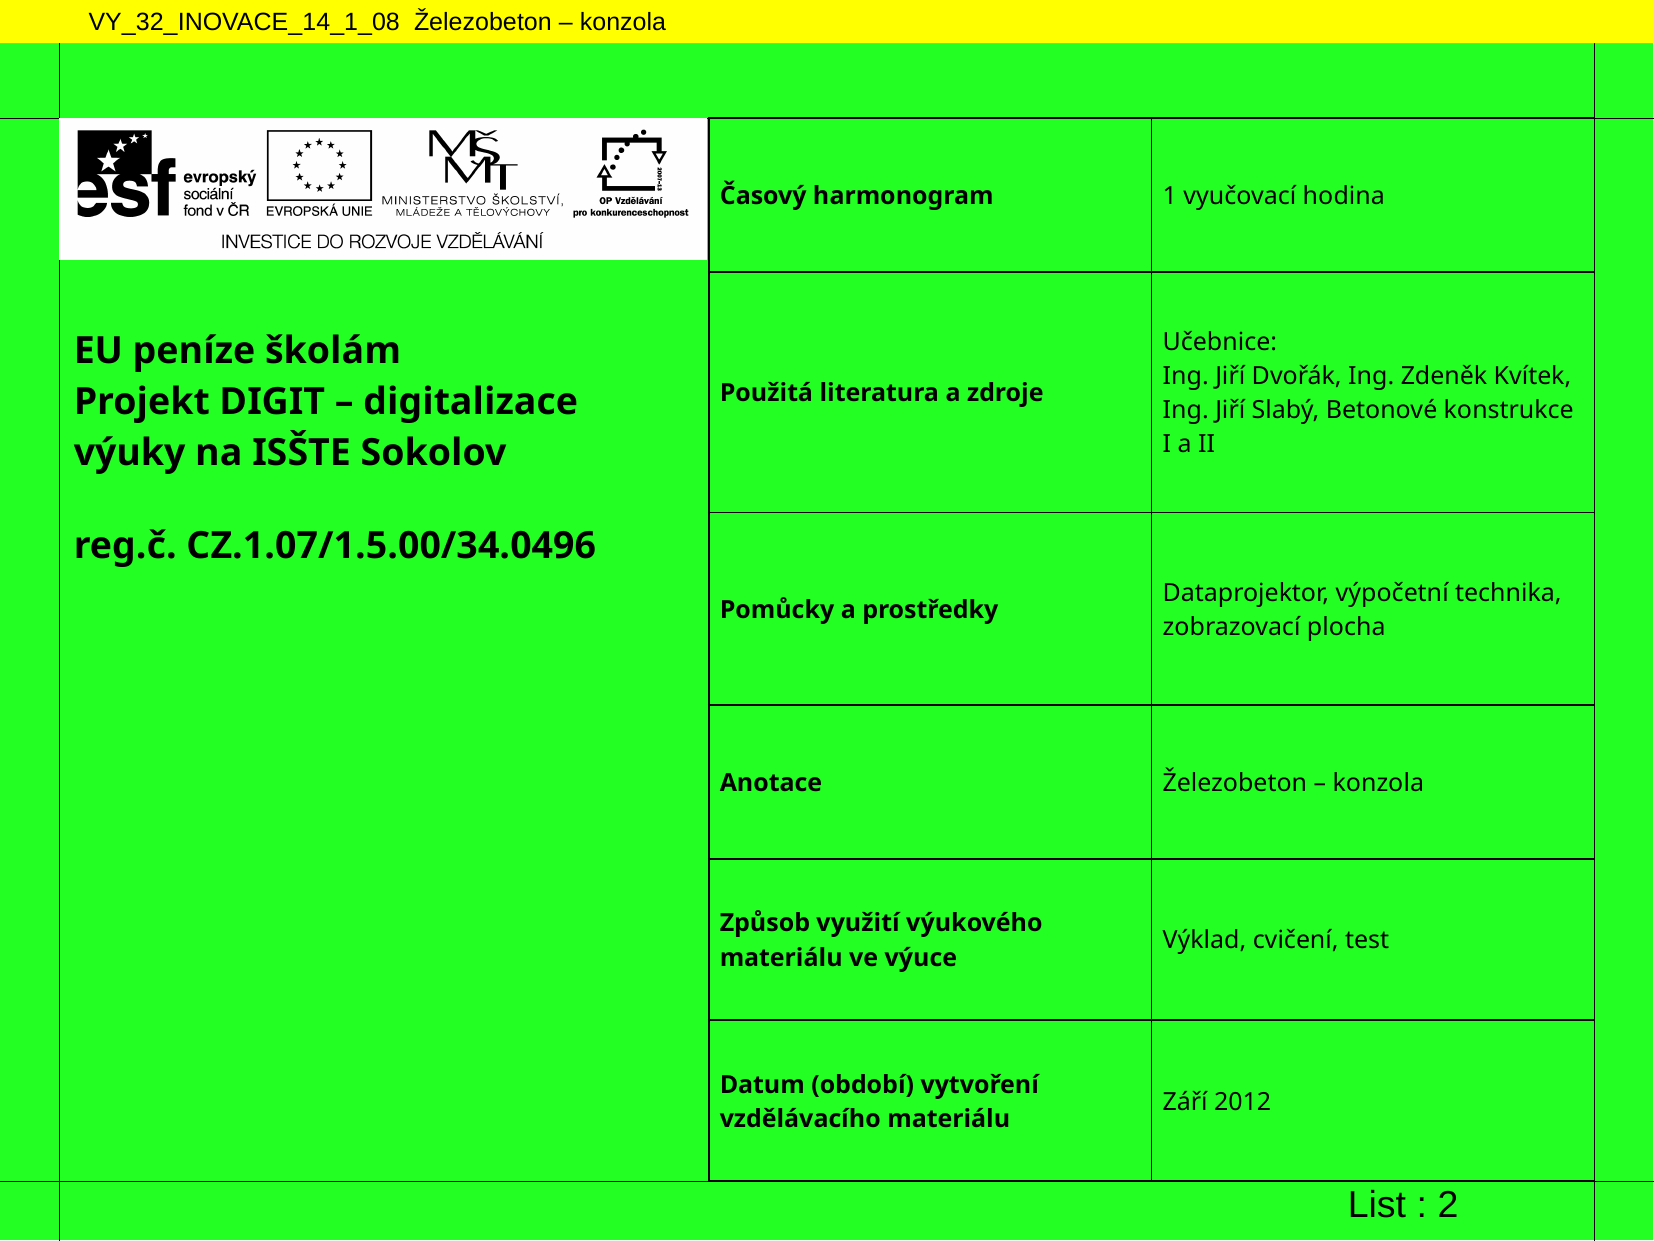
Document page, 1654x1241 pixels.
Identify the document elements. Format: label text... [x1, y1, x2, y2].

table_cell Výklad, cvičení, test [1152, 860, 1594, 1019]
table_cell Použitá literatura a zdroje [710, 273, 1151, 512]
table_cell Způsob využití výukového materiálu ve výuce [710, 860, 1151, 1019]
text_box VY_32_INOVACE_14_1_08 Železobeton – konzola [0, 0, 1654, 44]
table_cell Dataprojektor, výpočetní technika, zobrazovací plocha [1152, 513, 1594, 704]
table_cell Železobeton – konzola [1152, 706, 1594, 858]
table_cell Učebnice: Ing. Jiří Dvořák, Ing. Zdeněk Kvítek, Ing. Jiří Slabý, Betonové konstrukce I a II [1152, 273, 1594, 512]
table_cell Září 2012 [1152, 1021, 1594, 1180]
table_cell Anotace [710, 706, 1151, 858]
table_cell Datum (období) vytvoření vzdělávacího materiálu [710, 1021, 1151, 1180]
text_box EU peníze školám Projekt DIGIT – digitalizace výuky na ISŠTE Sokolov reg.č. CZ.1.07/1.5.00/34.0496 [59, 315, 680, 562]
picture [59, 118, 707, 260]
table_cell Pomůcky a prostředky [710, 513, 1151, 704]
table_header Časový harmonogram [710, 119, 1151, 271]
table_header 1 vyučovací hodina [1152, 119, 1594, 271]
text_box List : <číslo> [1357, 1176, 1599, 1241]
